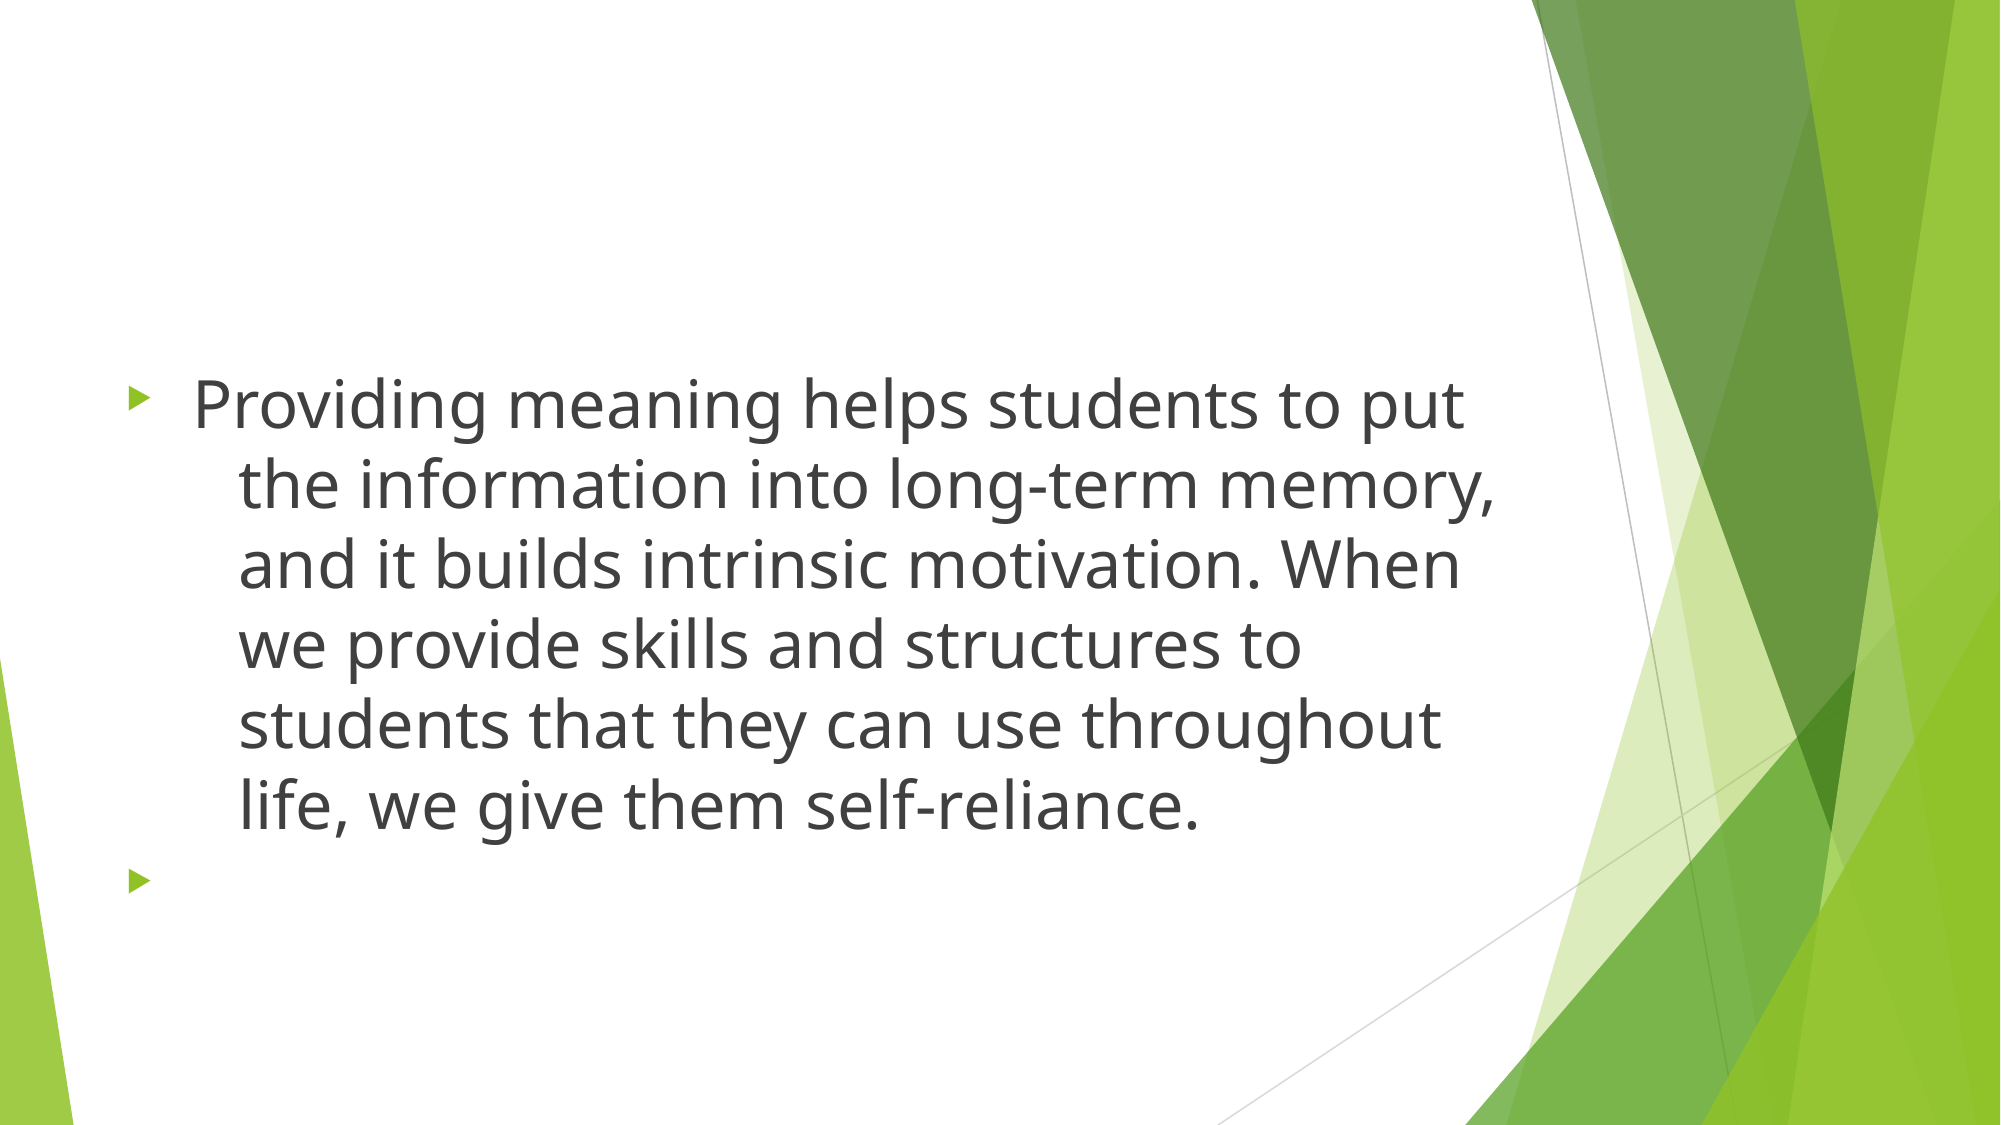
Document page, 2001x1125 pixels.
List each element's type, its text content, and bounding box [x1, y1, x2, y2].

list Providing meaning helps students to put the information into long-term memory, and it builds intrinsic motivation. When we provide skills and structures to students that they can use throughout life, we give them self-reliance. [111, 354, 1522, 992]
